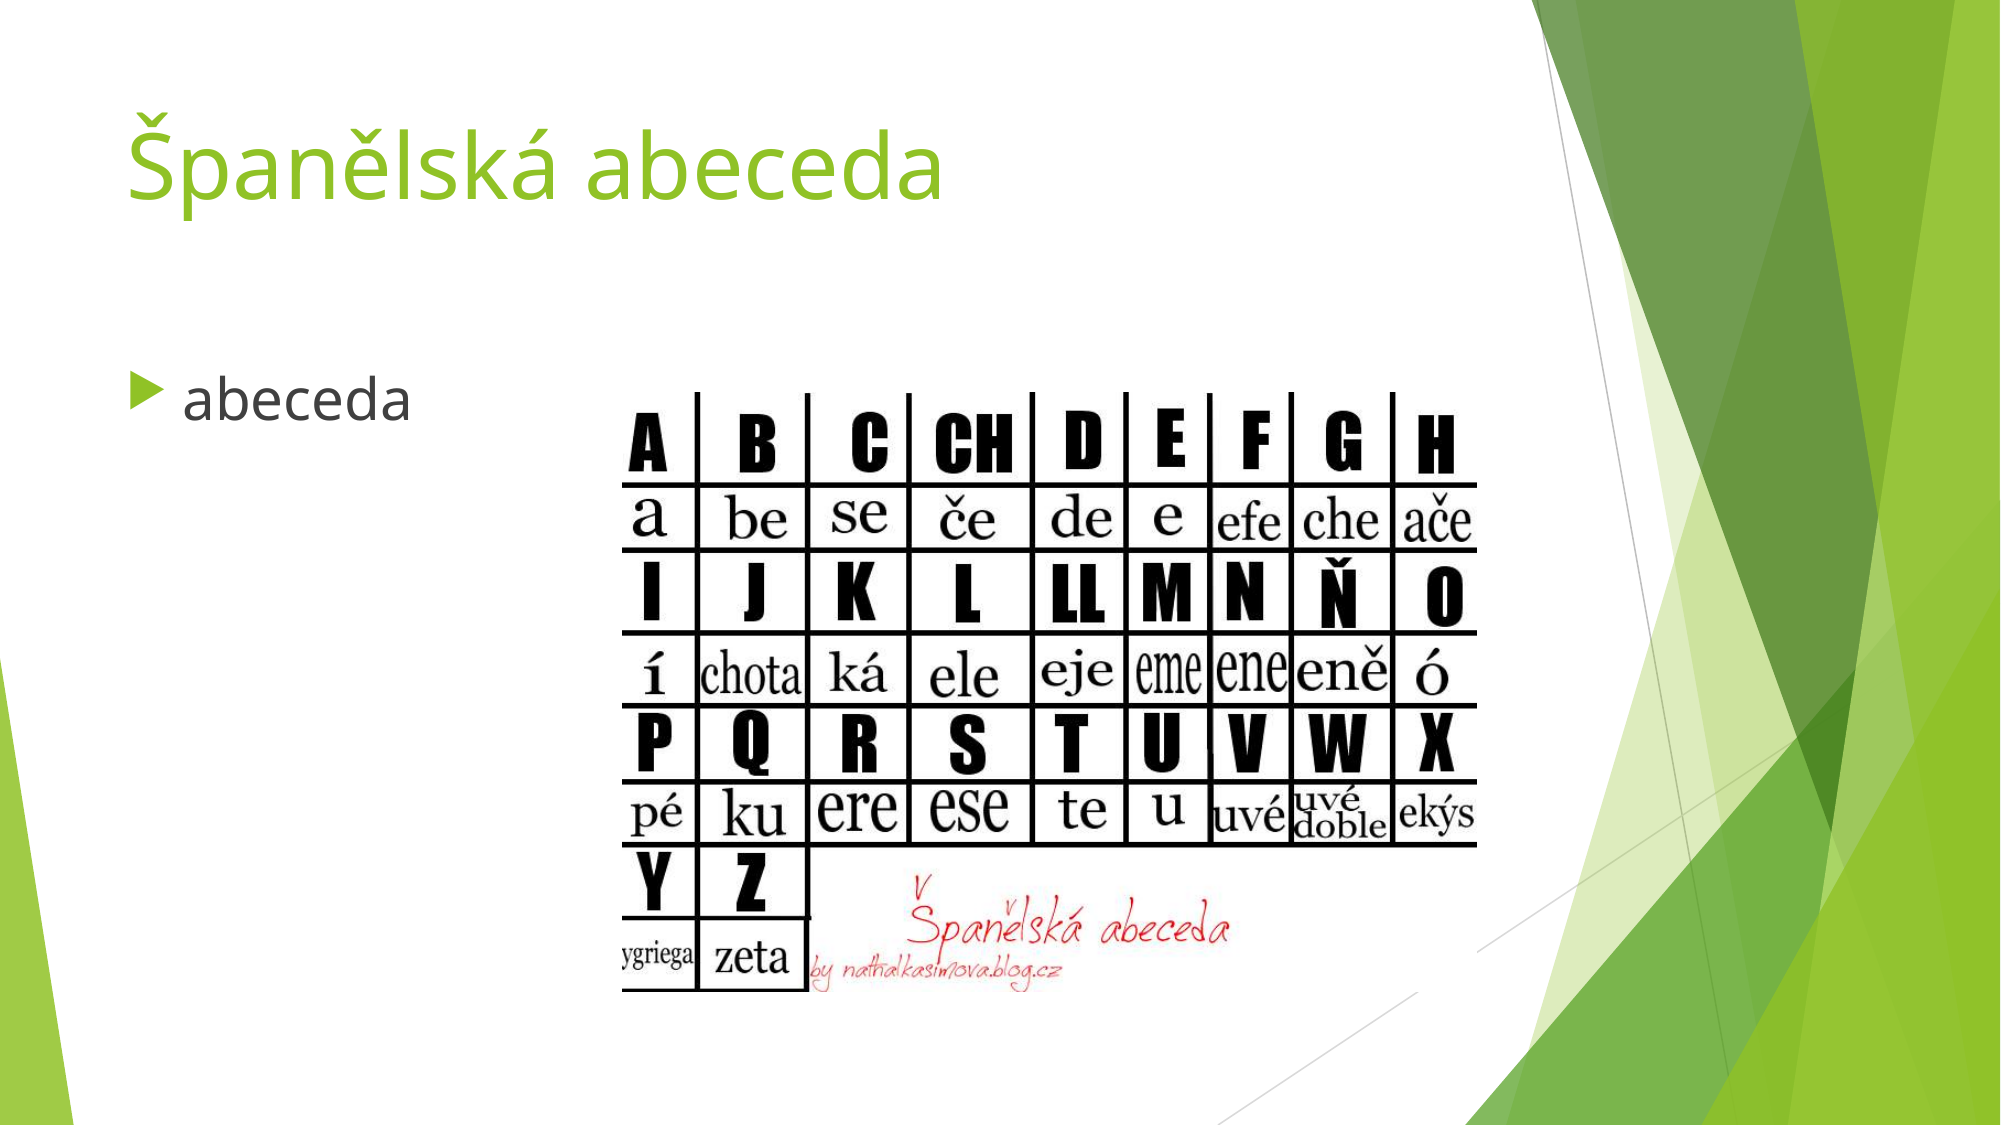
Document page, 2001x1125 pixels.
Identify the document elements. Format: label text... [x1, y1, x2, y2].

picture [622, 392, 1477, 992]
list abeceda [111, 354, 1522, 992]
title Španělská abeceda [111, 99, 1522, 317]
